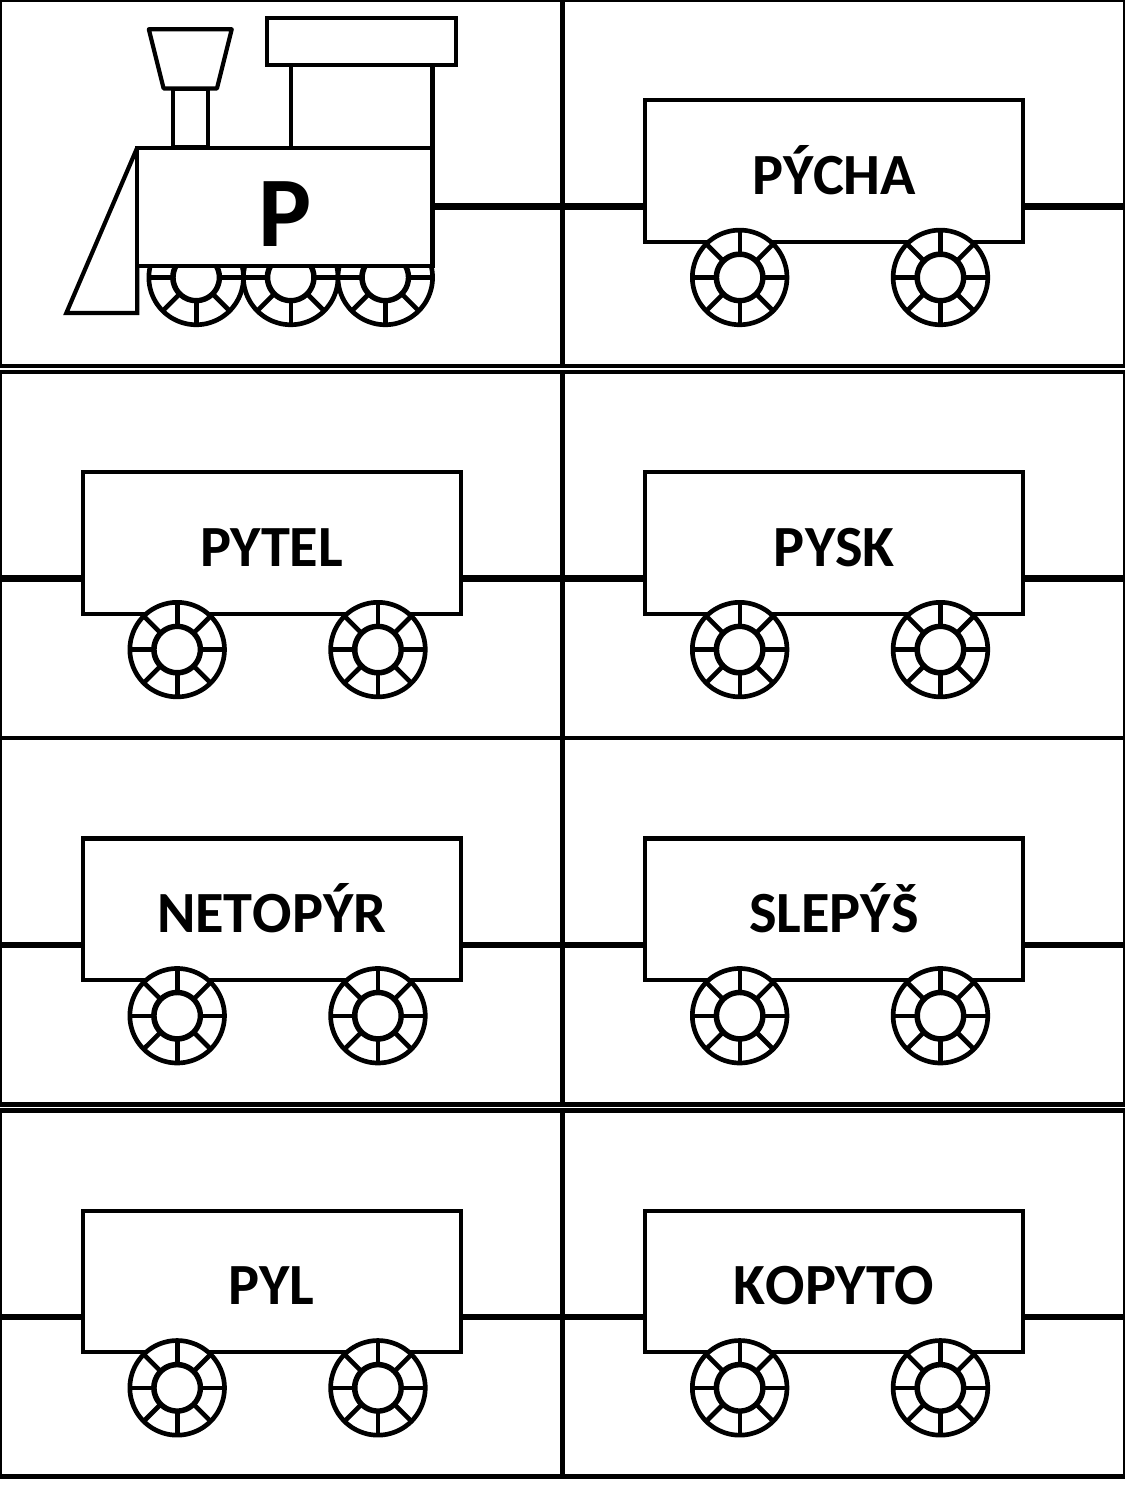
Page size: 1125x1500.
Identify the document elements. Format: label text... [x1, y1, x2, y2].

text_box [0, 1110, 1125, 1314]
text_box [0, 948, 1125, 1105]
text_box [0, 372, 1125, 575]
text_box PYTEL [82, 472, 461, 614]
text_box PÝCHA [645, 100, 1024, 243]
text_box NETOPÝR [82, 838, 461, 981]
text_box [0, 0, 1125, 367]
text_box SLEPÝŠ [645, 838, 1024, 981]
text_box KOPYTO [645, 1210, 1024, 1353]
text_box [0, 1320, 1125, 1477]
text_box PYL [82, 1210, 461, 1353]
text_box P [137, 147, 433, 266]
text_box [0, 582, 1125, 942]
text_box PYSK [645, 472, 1024, 614]
